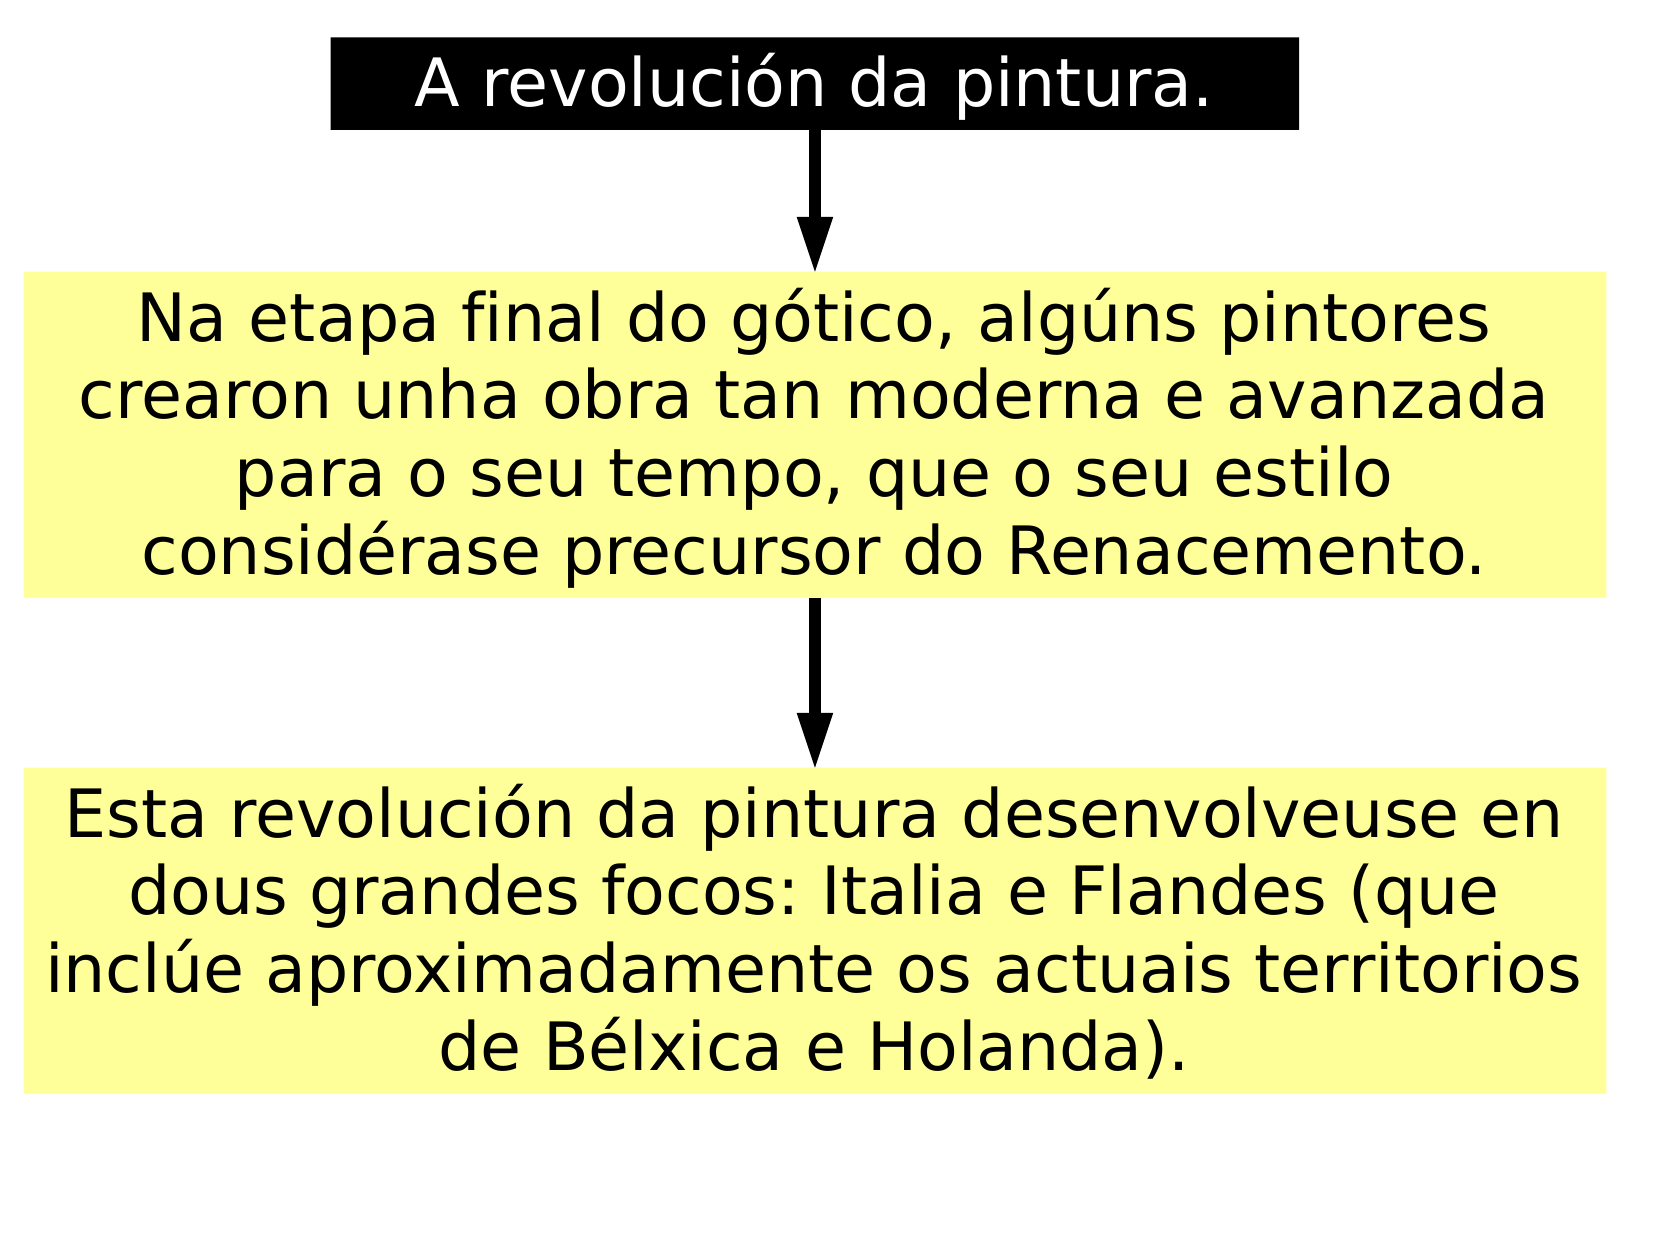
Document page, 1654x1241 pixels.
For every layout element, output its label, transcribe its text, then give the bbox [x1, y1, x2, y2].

text_box A revolución da pintura. [330, 37, 1300, 130]
text_box Esta revolución da pintura desenvolveuse en dous grandes focos: Italia e Flandes (que inclúe aproximadamente os actuais territorios de Bélxica e Holanda). [23, 767, 1607, 1094]
text_box Na etapa final do gótico, algúns pintores crearon unha obra tan moderna e avanzada para o seu tempo, que o seu estilo considérase precursor do Renacemento. [23, 271, 1607, 598]
